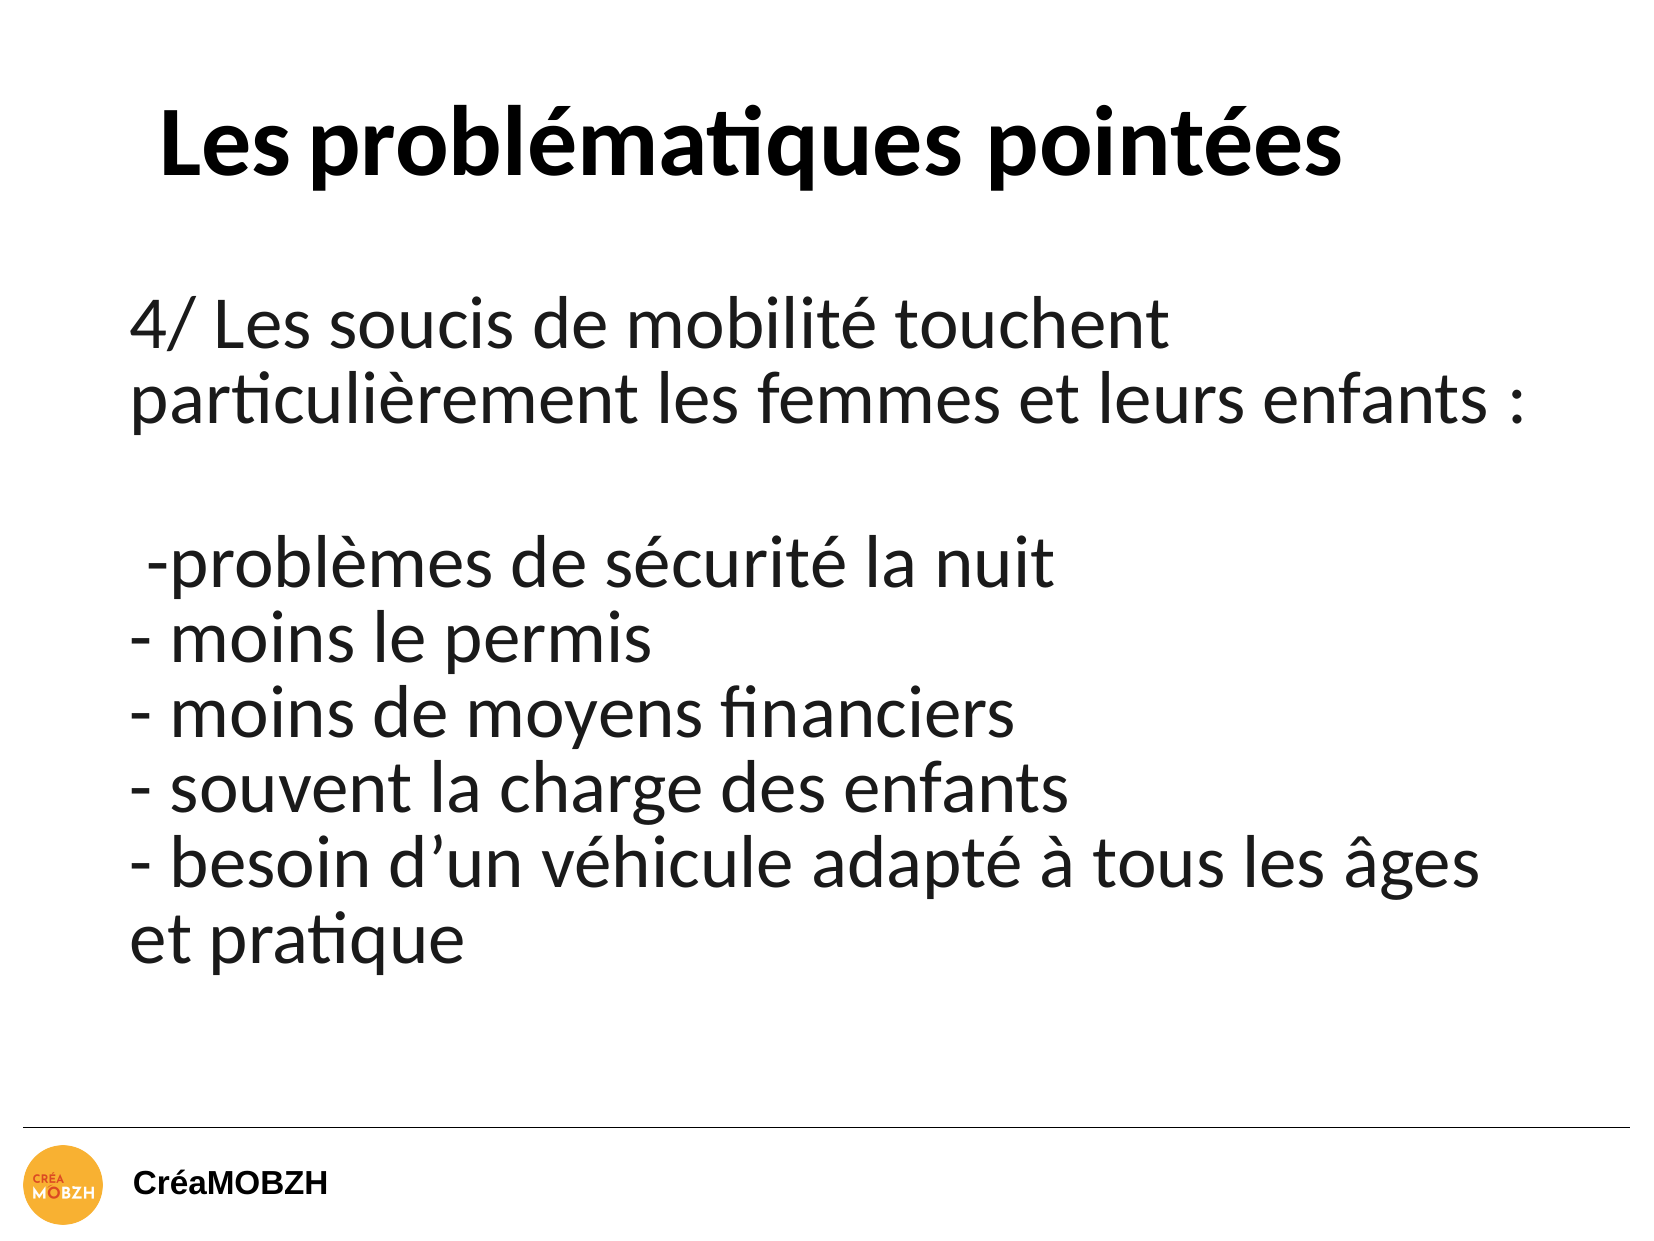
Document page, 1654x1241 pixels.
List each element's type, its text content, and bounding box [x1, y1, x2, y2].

text_box CréaMOBZH [118, 1157, 1040, 1241]
list 4/ Les soucis de mobilité touchent particulièrement les femmes et leurs enfants : -problèmes de sécurité la nuit - moins le permis - moins de moyens financiers - souvent la charge des enfants - besoin d’un véhicule adapté à tous les âges et pratique [59, 291, 1548, 1111]
title Les problématiques pointées [11, 47, 1347, 255]
picture [23, 1145, 103, 1225]
